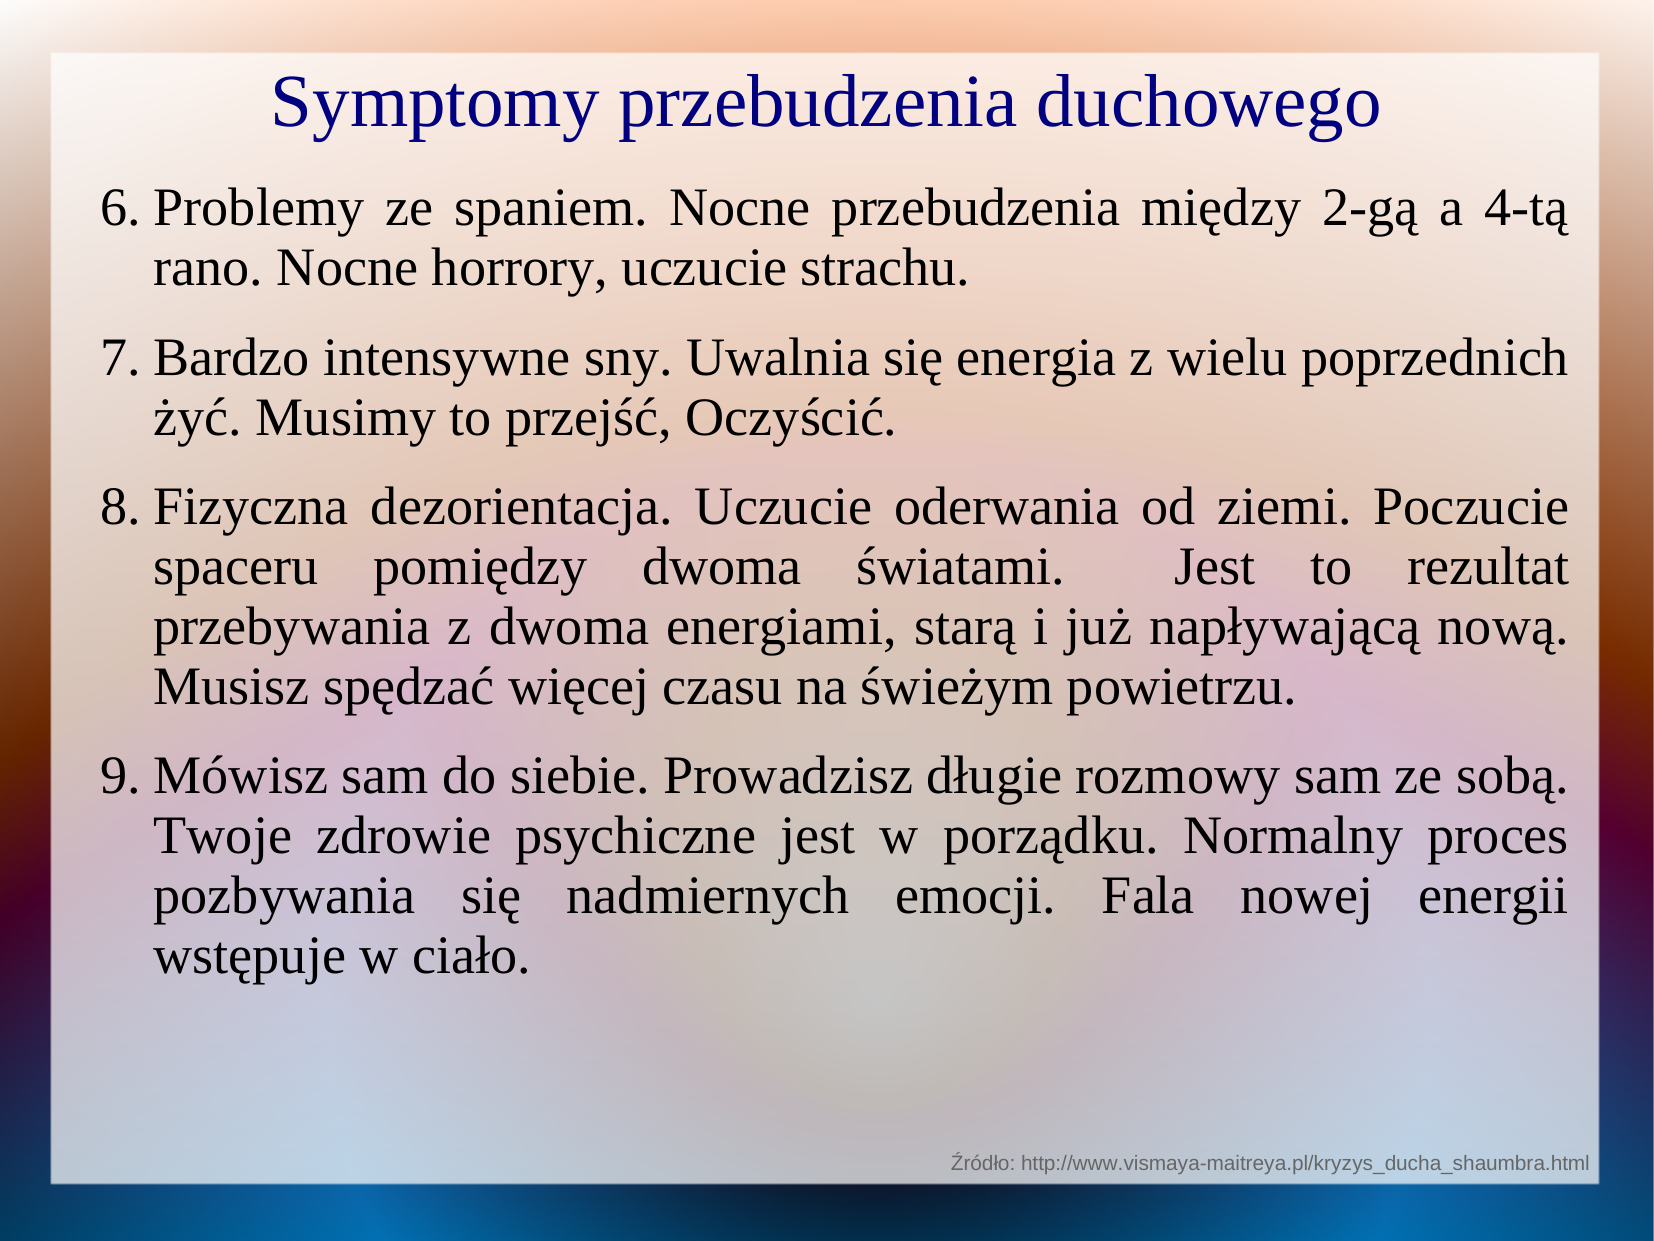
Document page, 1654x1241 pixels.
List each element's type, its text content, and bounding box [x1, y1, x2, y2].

list Problemy ze spaniem. Nocne przebudzenia między 2-gą a 4-tą rano. Nocne horrory, uczucie strachu. Bardzo intensywne sny. Uwalnia się energia z wielu poprzednich żyć. Musimy to przejść, Oczyścić. Fizyczna dezorientacja. Uczucie oderwania od ziemi. Poczucie spaceru pomiędzy dwoma światami. Jest to rezultat przebywania z dwoma energiami, starą i już napływającą nową. Musisz spędzać więcej czasu na świeżym powietrzu. Mówisz sam do siebie. Prowadzisz długie rozmowy sam ze sobą. Twoje zdrowie psychiczne jest w porządku. Normalny proces pozbywania się nadmiernych emocji. Fala nowej energii wstępuje w ciało. [82, 177, 1571, 1182]
text_box Źródło: http://www.vismaya-maitreya.pl/kryzys_ducha_shaumbra.html [944, 1146, 1596, 1182]
picture [0, 0, 1654, 1241]
title Symptomy przebudzenia duchowego [82, 0, 1571, 177]
